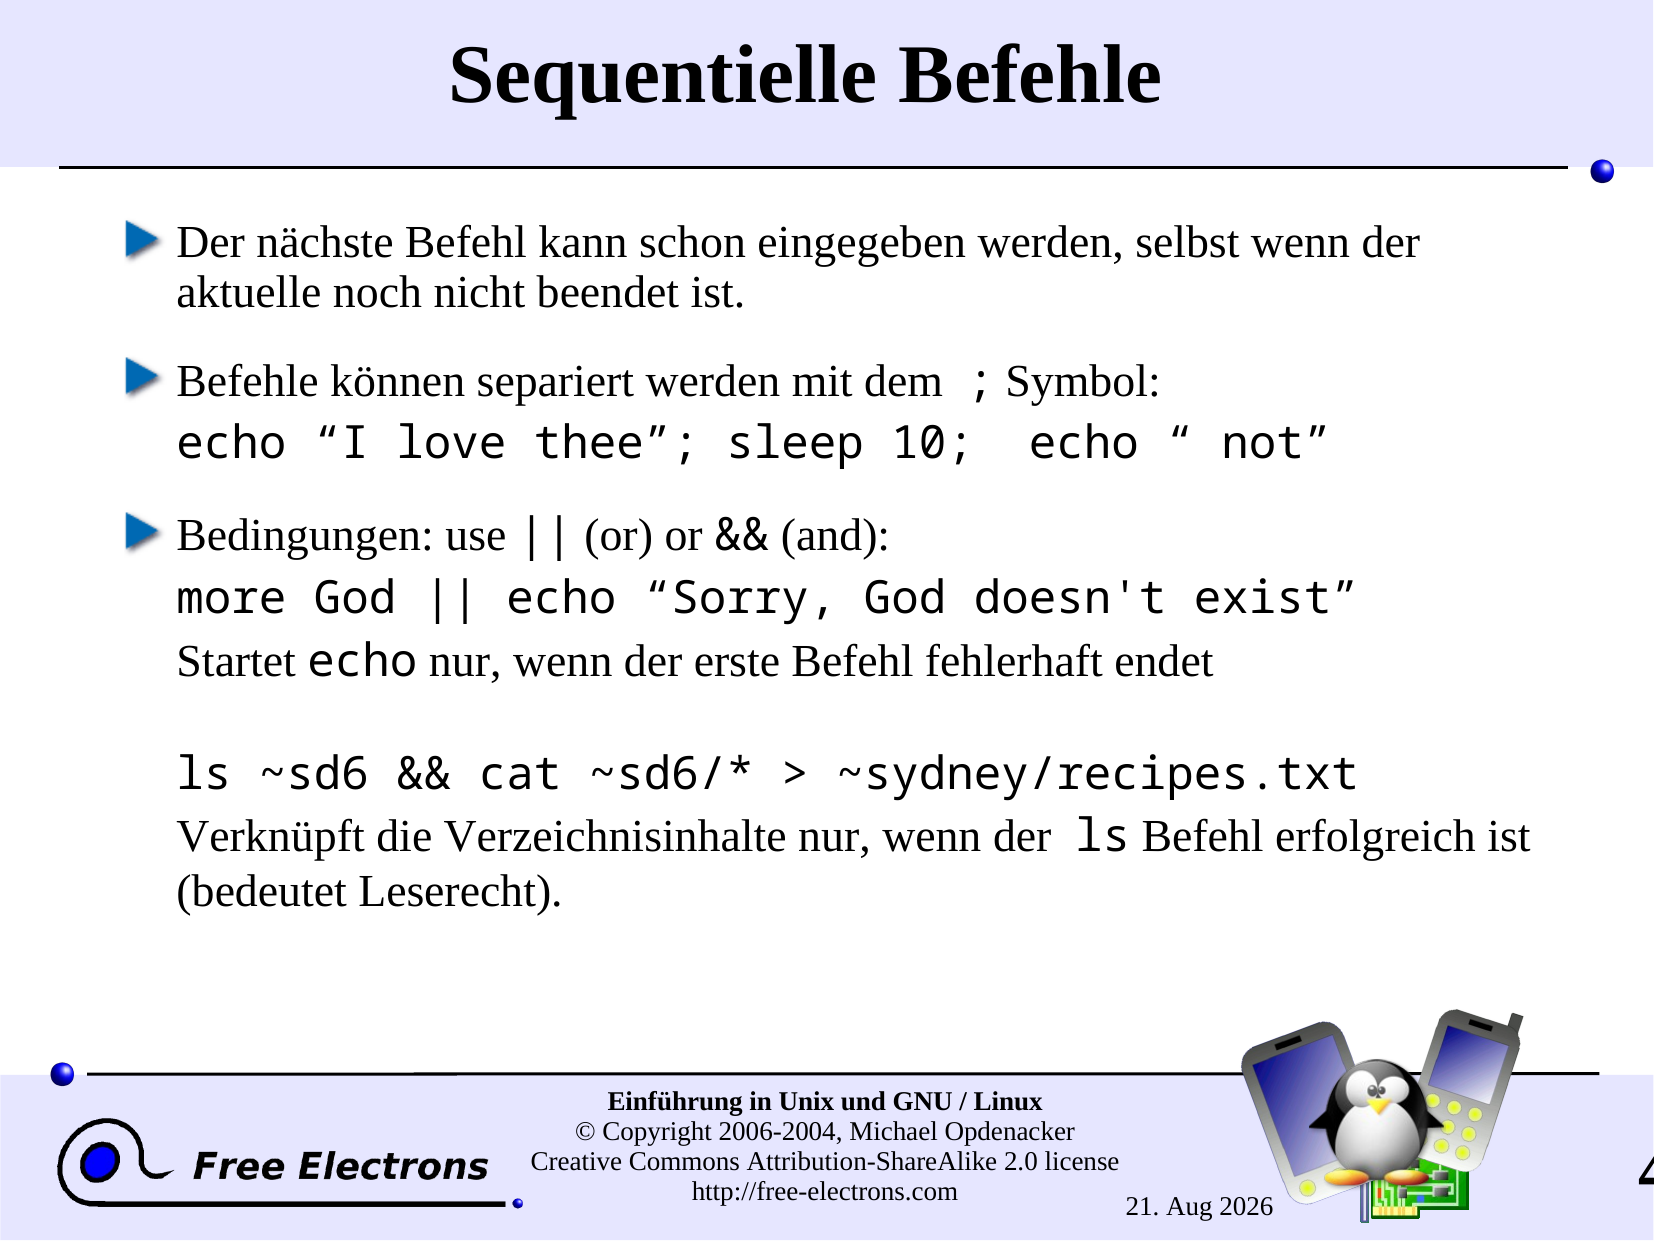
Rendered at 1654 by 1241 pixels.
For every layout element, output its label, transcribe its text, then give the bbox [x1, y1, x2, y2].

list Der nächste Befehl kann schon eingegeben werden, selbst wenn der aktuelle noch nicht beendet ist. Befehle können separiert werden mit dem ; Symbol: echo “I love thee”; sleep 10; echo “ not” Bedingungen: use || (or) or && (and): more God || echo “Sorry, God doesn't exist” Startet echo nur, wenn der erste Befehl fehlerhaft endet ls ~sd6 && cat ~sd6/* > ~sydney/recipes.txt Verknüpft die Verzeichnisinhalte nur, wenn der ls Befehl erfolgreich ist (bedeutet Leserecht). [105, 216, 1547, 1156]
title Sequentielle Befehle [60, 28, 1551, 121]
picture [50, 1107, 527, 1216]
picture [1265, 1156, 1492, 1241]
